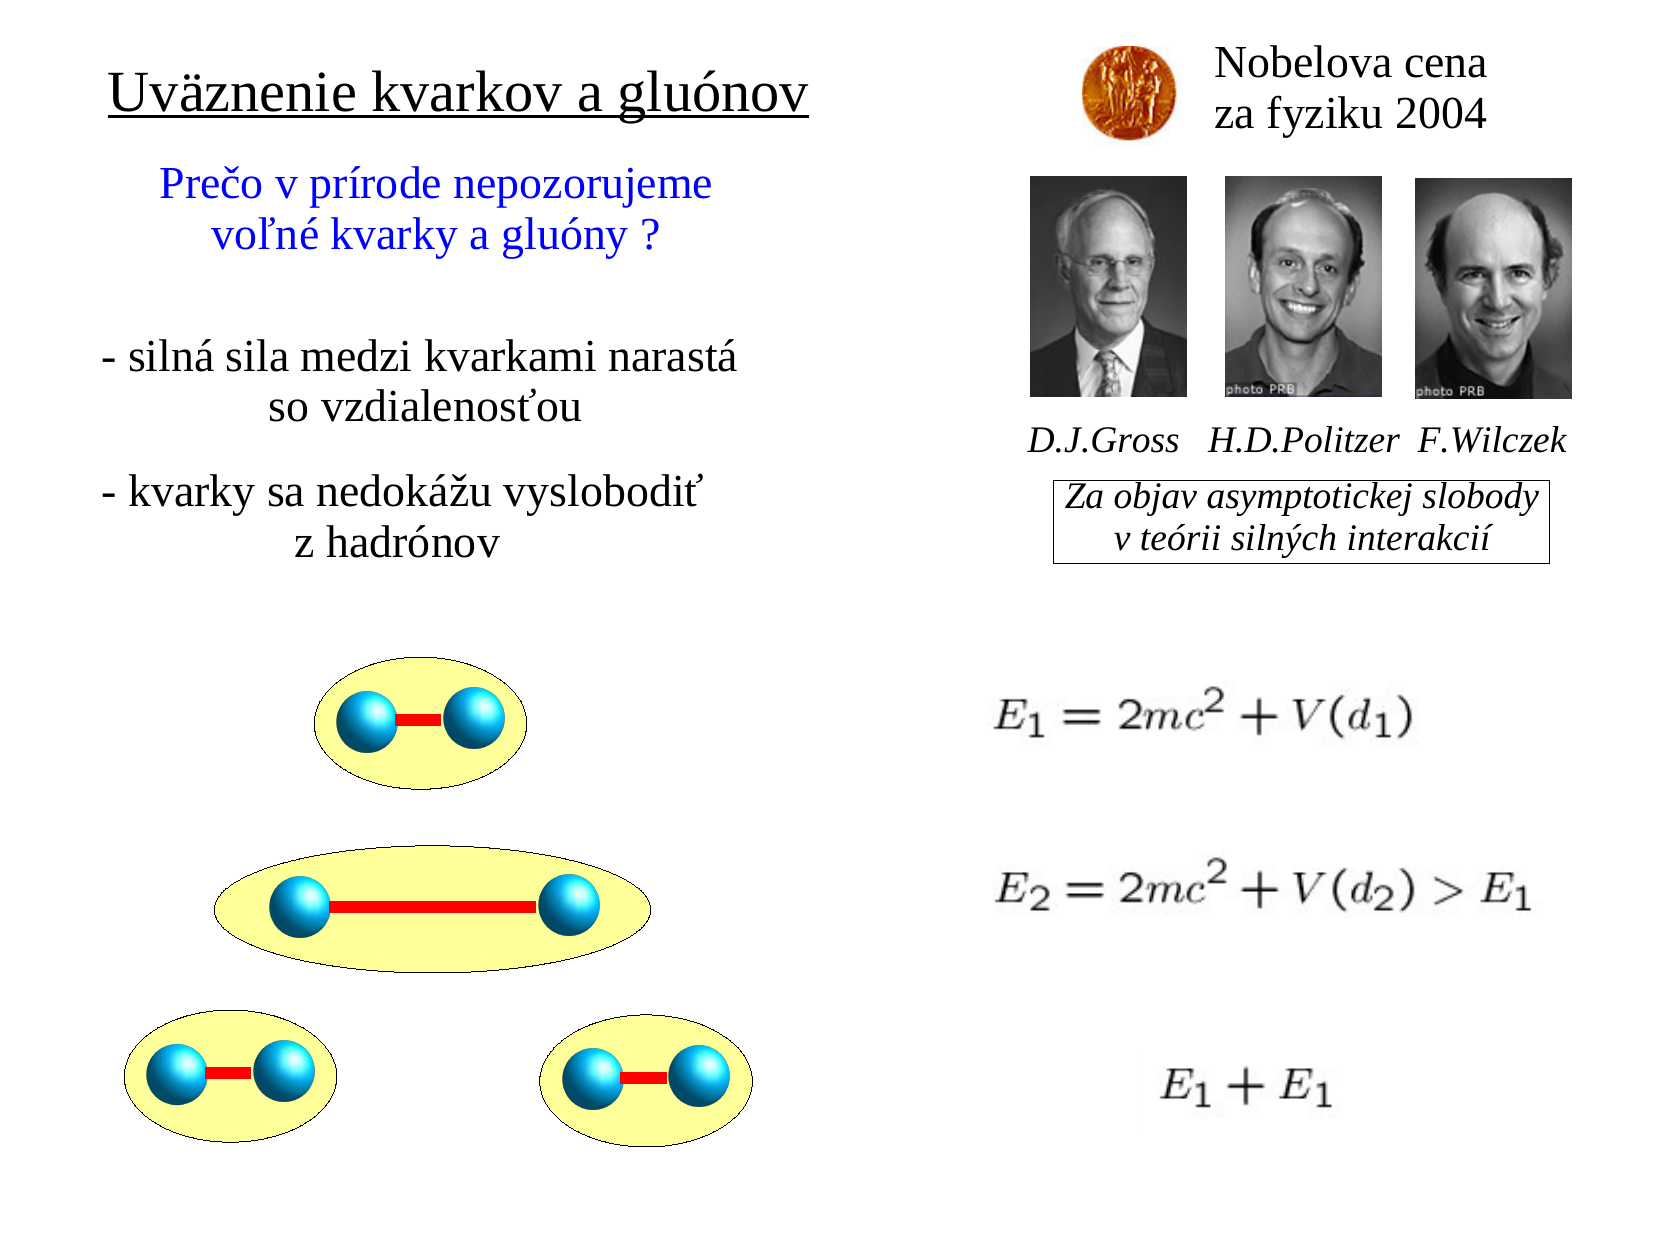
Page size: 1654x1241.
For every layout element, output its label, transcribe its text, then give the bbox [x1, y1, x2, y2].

text_box [214, 845, 651, 973]
text_box Prečo v prírode nepozorujeme voľné kvarky a gluóny ? [159, 157, 714, 269]
text_box - silná sila medzi kvarkami narastá so vzdialenosťou [101, 330, 751, 442]
picture [1225, 176, 1382, 397]
picture [1082, 46, 1189, 153]
picture [986, 681, 1433, 765]
text_box Nobelova cena za fyziku 2004 [1214, 36, 1489, 149]
text_box [539, 1014, 753, 1147]
picture [977, 850, 1552, 935]
picture [1030, 176, 1187, 397]
text_box H.D.Politzer [1208, 418, 1401, 464]
picture [1415, 178, 1572, 399]
text_box Uväznenie kvarkov a gluónov [108, 59, 810, 131]
text_box Za objav asymptotickej slobody v teórii silných interakcií [1064, 475, 1540, 480]
picture [1142, 1050, 1355, 1131]
text_box - kvarky sa nedokážu vyslobodiť z hadrónov [101, 465, 706, 577]
text_box [314, 657, 527, 790]
text_box Za objav asymptotickej slobody v teórii silných interakcií [1064, 481, 1540, 563]
text_box F.Wilczek [1417, 418, 1568, 464]
text_box D.J.Gross [1027, 418, 1180, 464]
text_box [124, 1010, 337, 1143]
